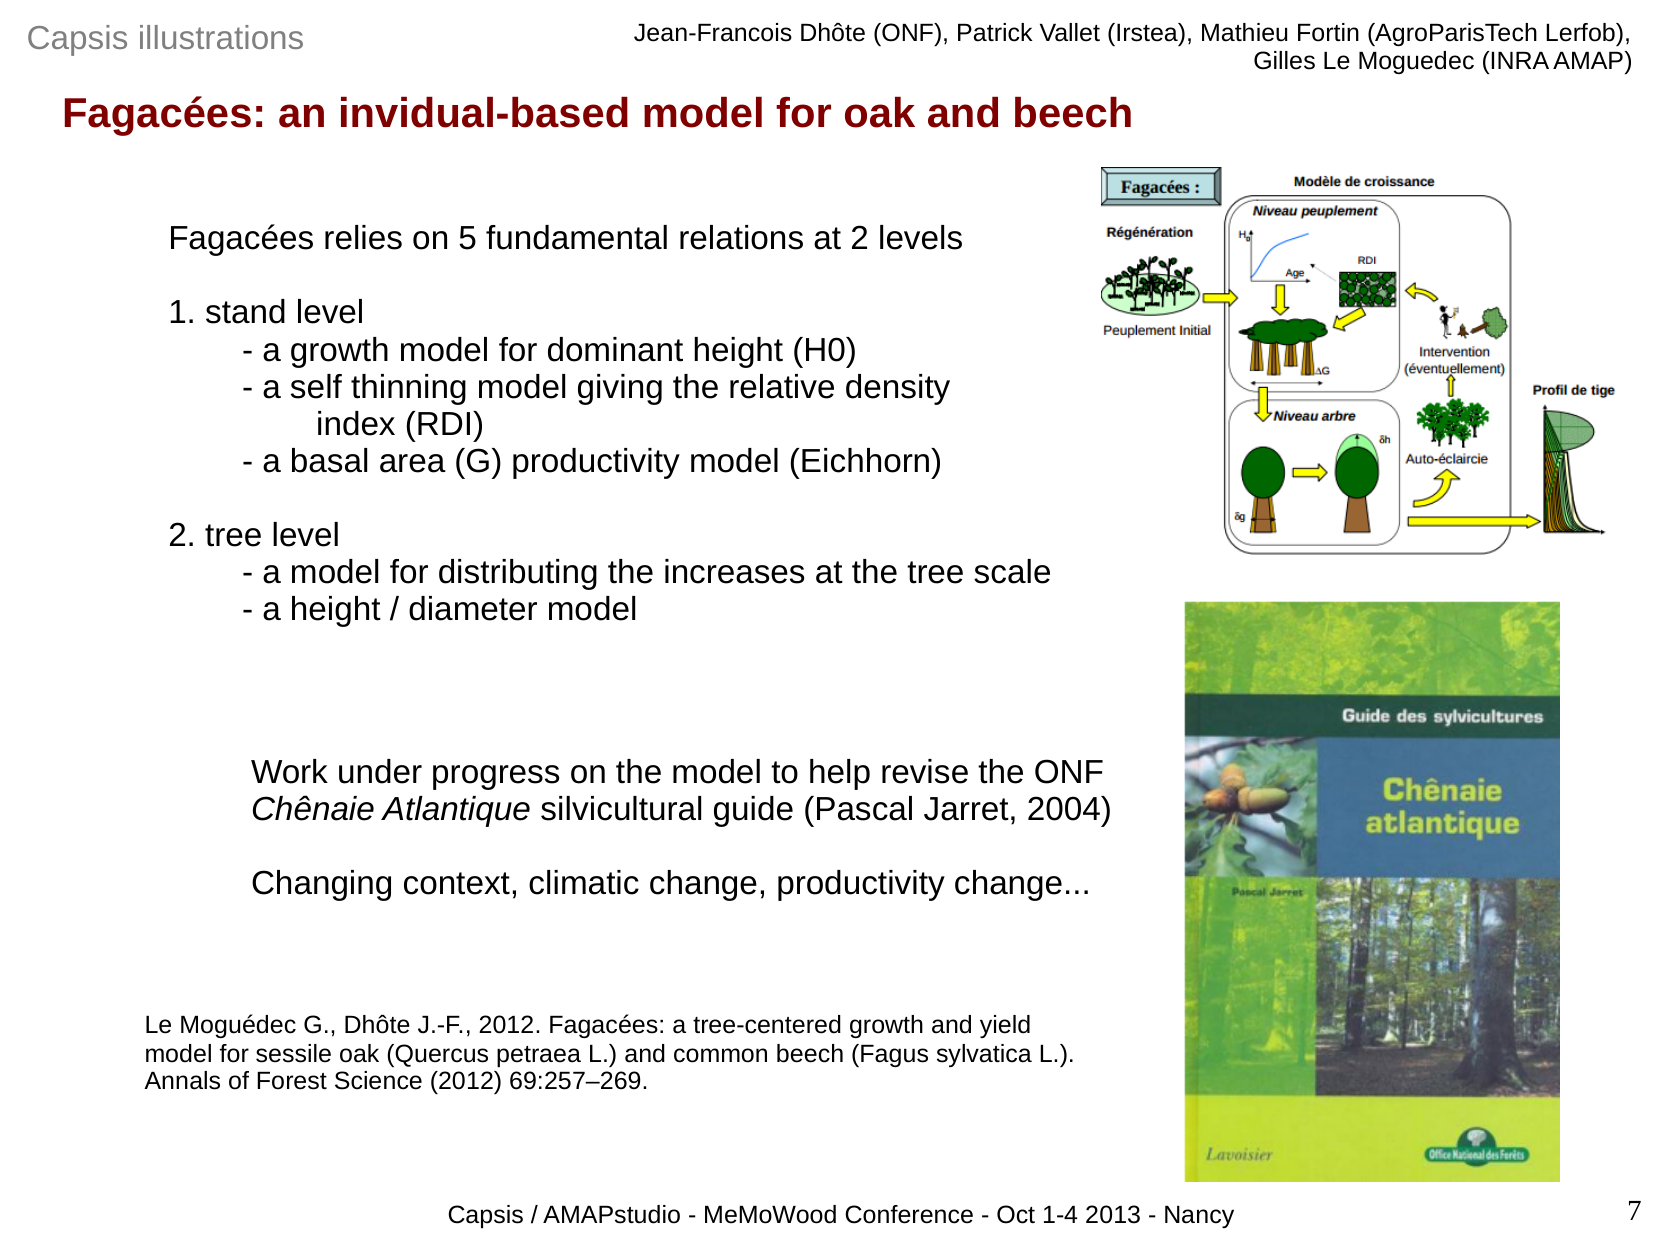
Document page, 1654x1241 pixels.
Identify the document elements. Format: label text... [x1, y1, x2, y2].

text_box Capsis / AMAPstudio - MeMoWood Conference - Oct 1-4 2013 - Nancy [307, 1192, 1377, 1236]
picture [1101, 167, 1619, 556]
picture [1182, 599, 1560, 1182]
text_box Fagacées: an invidual-based model for oak and beech [47, 82, 1418, 144]
text_box Fagacées relies on 5 fundamental relations at 2 levels 1. stand level - a growth model for dominant height (H0) - a self thinning model giving the relative density index (RDI) - a basal area (G) productivity model (Eichhorn) 2. tree level - a model for distributing the increases at the tree scale - a height / diameter model [153, 212, 1087, 746]
text_box Le Moguédec G., Dhôte J.-F., 2012. Fagacées: a tree-centered growth and yield model for sessile oak (Quercus petraea L.) and common beech (Fagus sylvatica L.). Annals of Forest Science (2012) 69:257–269. [129, 1003, 1123, 1103]
text_box Capsis illustrations [11, 11, 426, 64]
text_box Work under progress on the model to help revise the ONF Chênaie Atlantique silvicultural guide (Pascal Jarret, 2004) Changing context, climatic change, productivity change... [236, 746, 1170, 910]
text_box Jean-Francois Dhôte (ONF), Patrick Vallet (Irstea), Mathieu Fortin (AgroParisTech Lerfob), Gilles Le Moguedec (INRA AMAP) [555, 11, 1649, 83]
